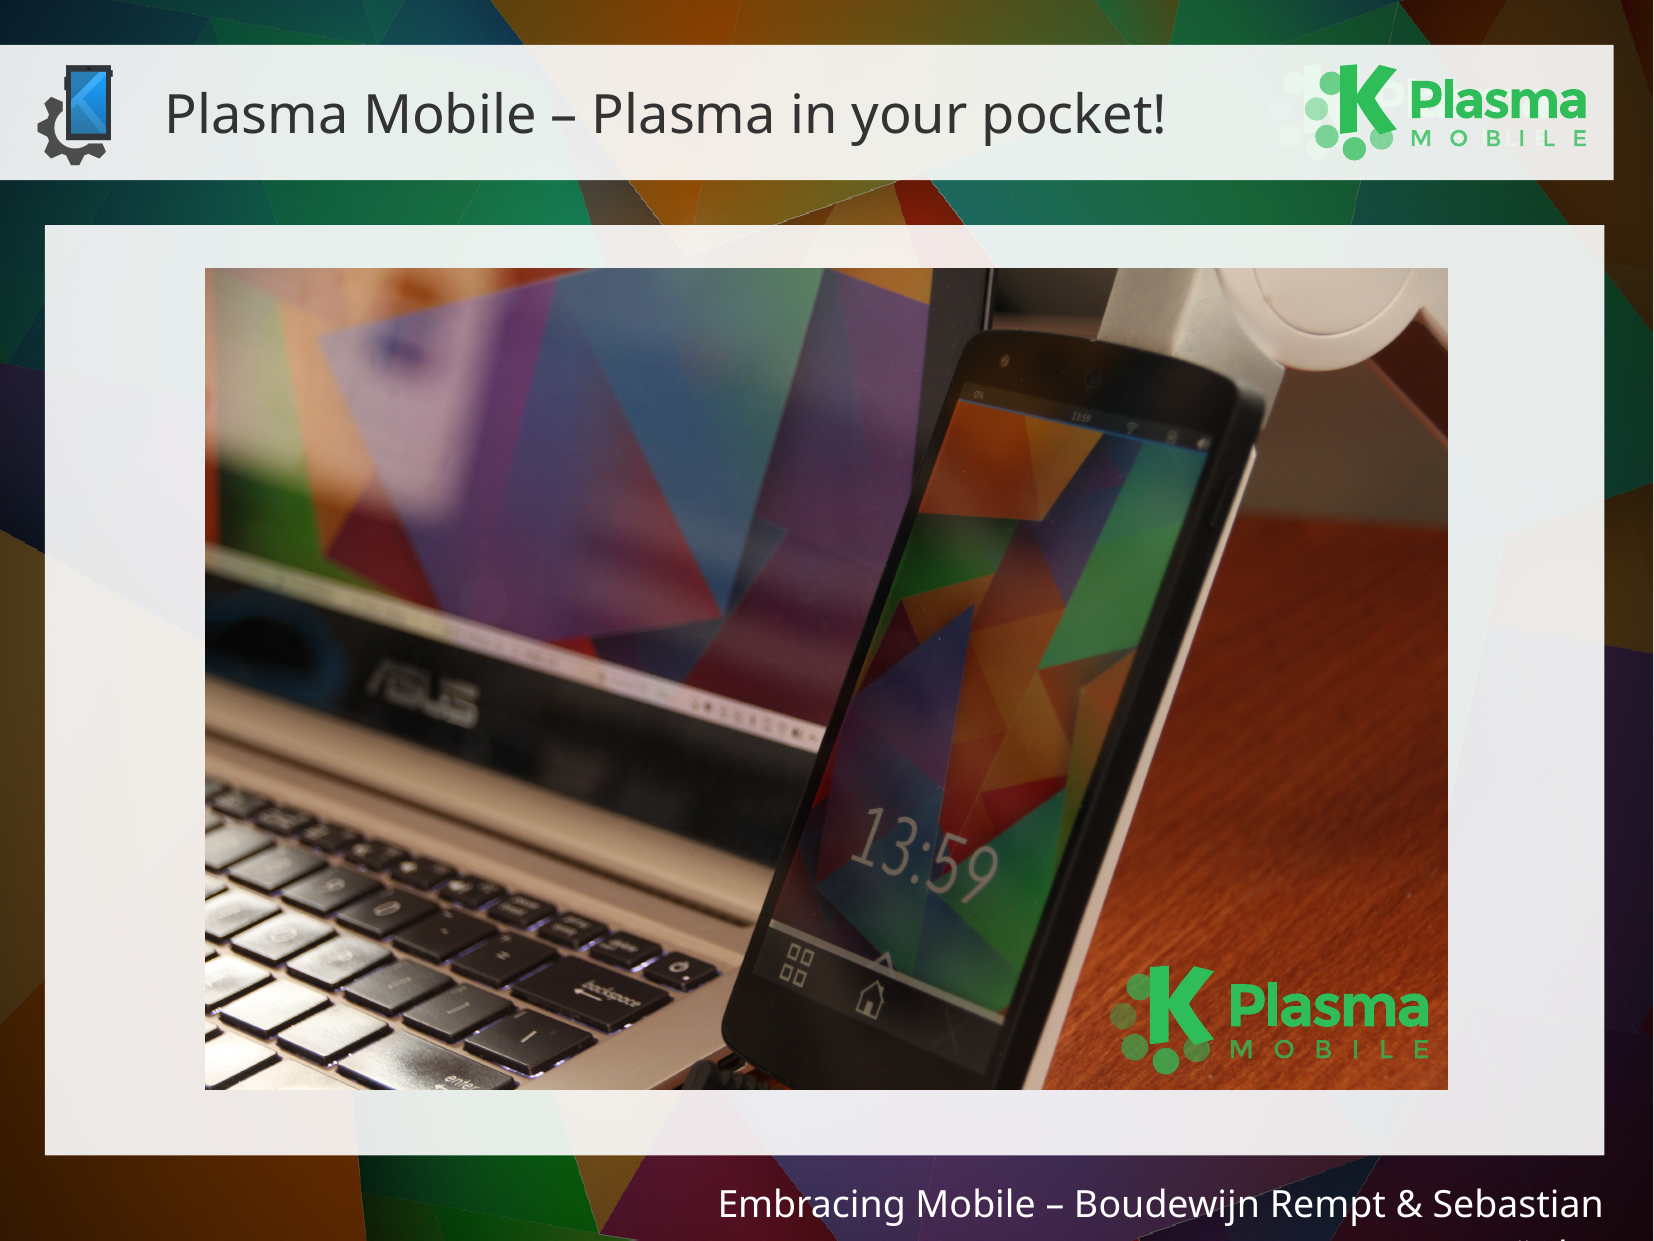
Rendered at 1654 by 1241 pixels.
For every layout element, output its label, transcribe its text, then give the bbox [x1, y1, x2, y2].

picture [1305, 63, 1587, 162]
picture [0, 0, 1654, 1241]
text_box [44, 225, 1605, 1156]
text_box Plasma Mobile – Plasma in your pocket! [149, 59, 1605, 166]
text_box [0, 44, 1614, 181]
